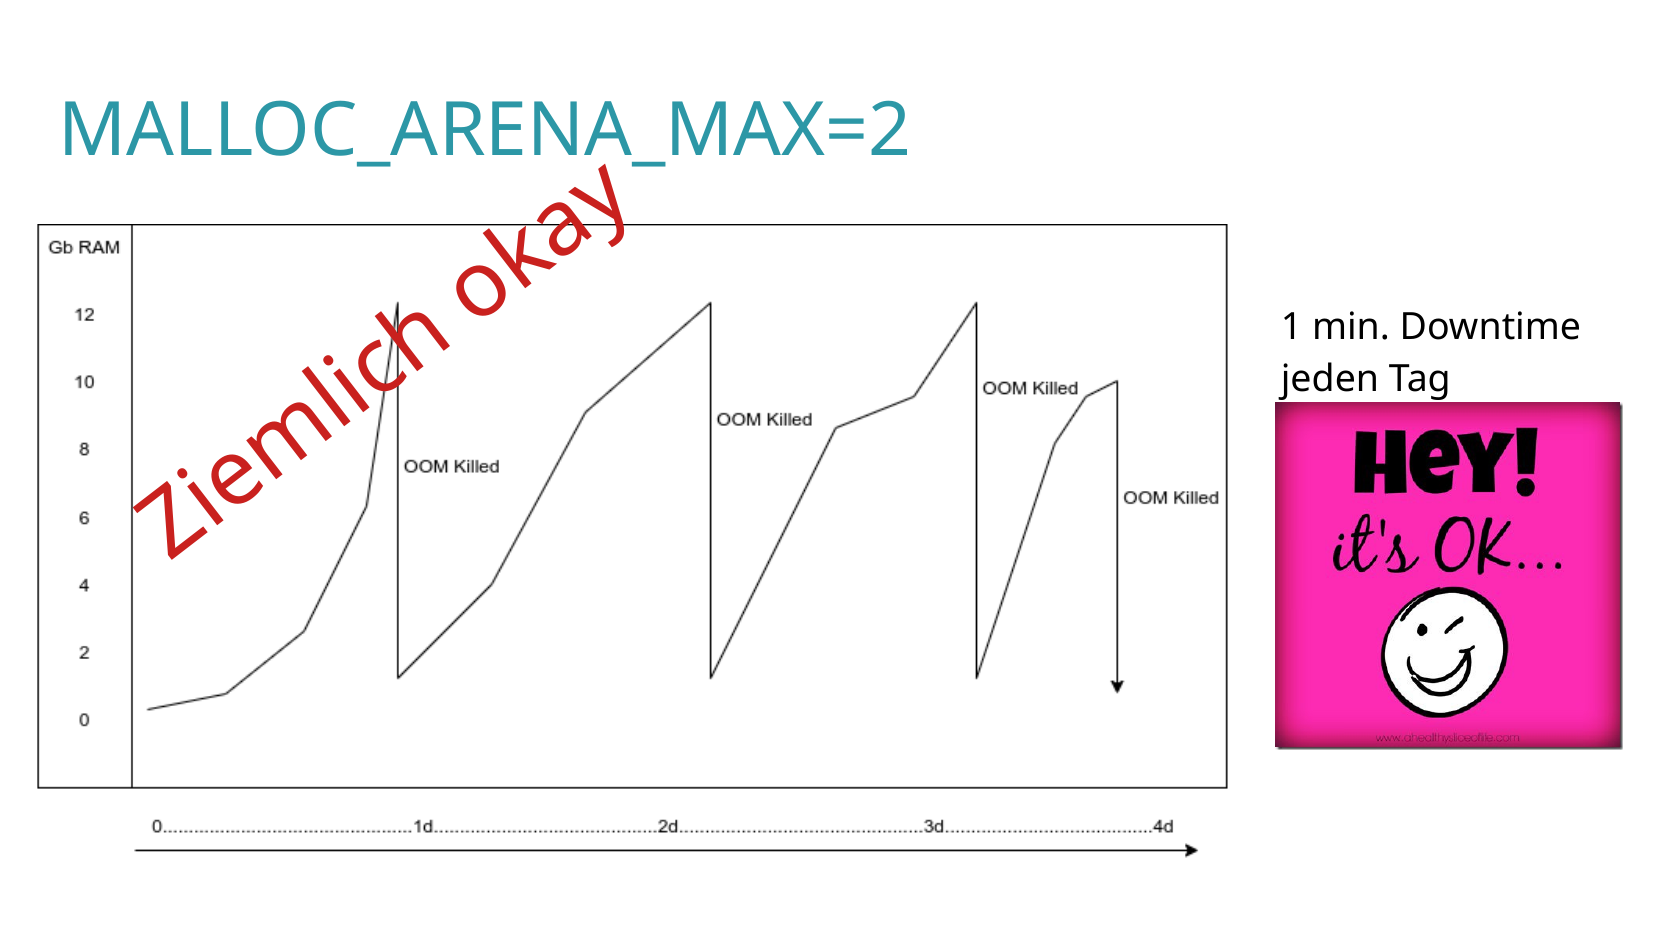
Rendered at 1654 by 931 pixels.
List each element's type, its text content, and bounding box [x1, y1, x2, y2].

text_box Ziemlich okay [105, 75, 781, 671]
text_box 1 min. Downtime jeden Tag [1275, 300, 1621, 389]
title MALLOC_ARENA_MAX=2 [59, 59, 1595, 178]
picture [22, 224, 1623, 864]
